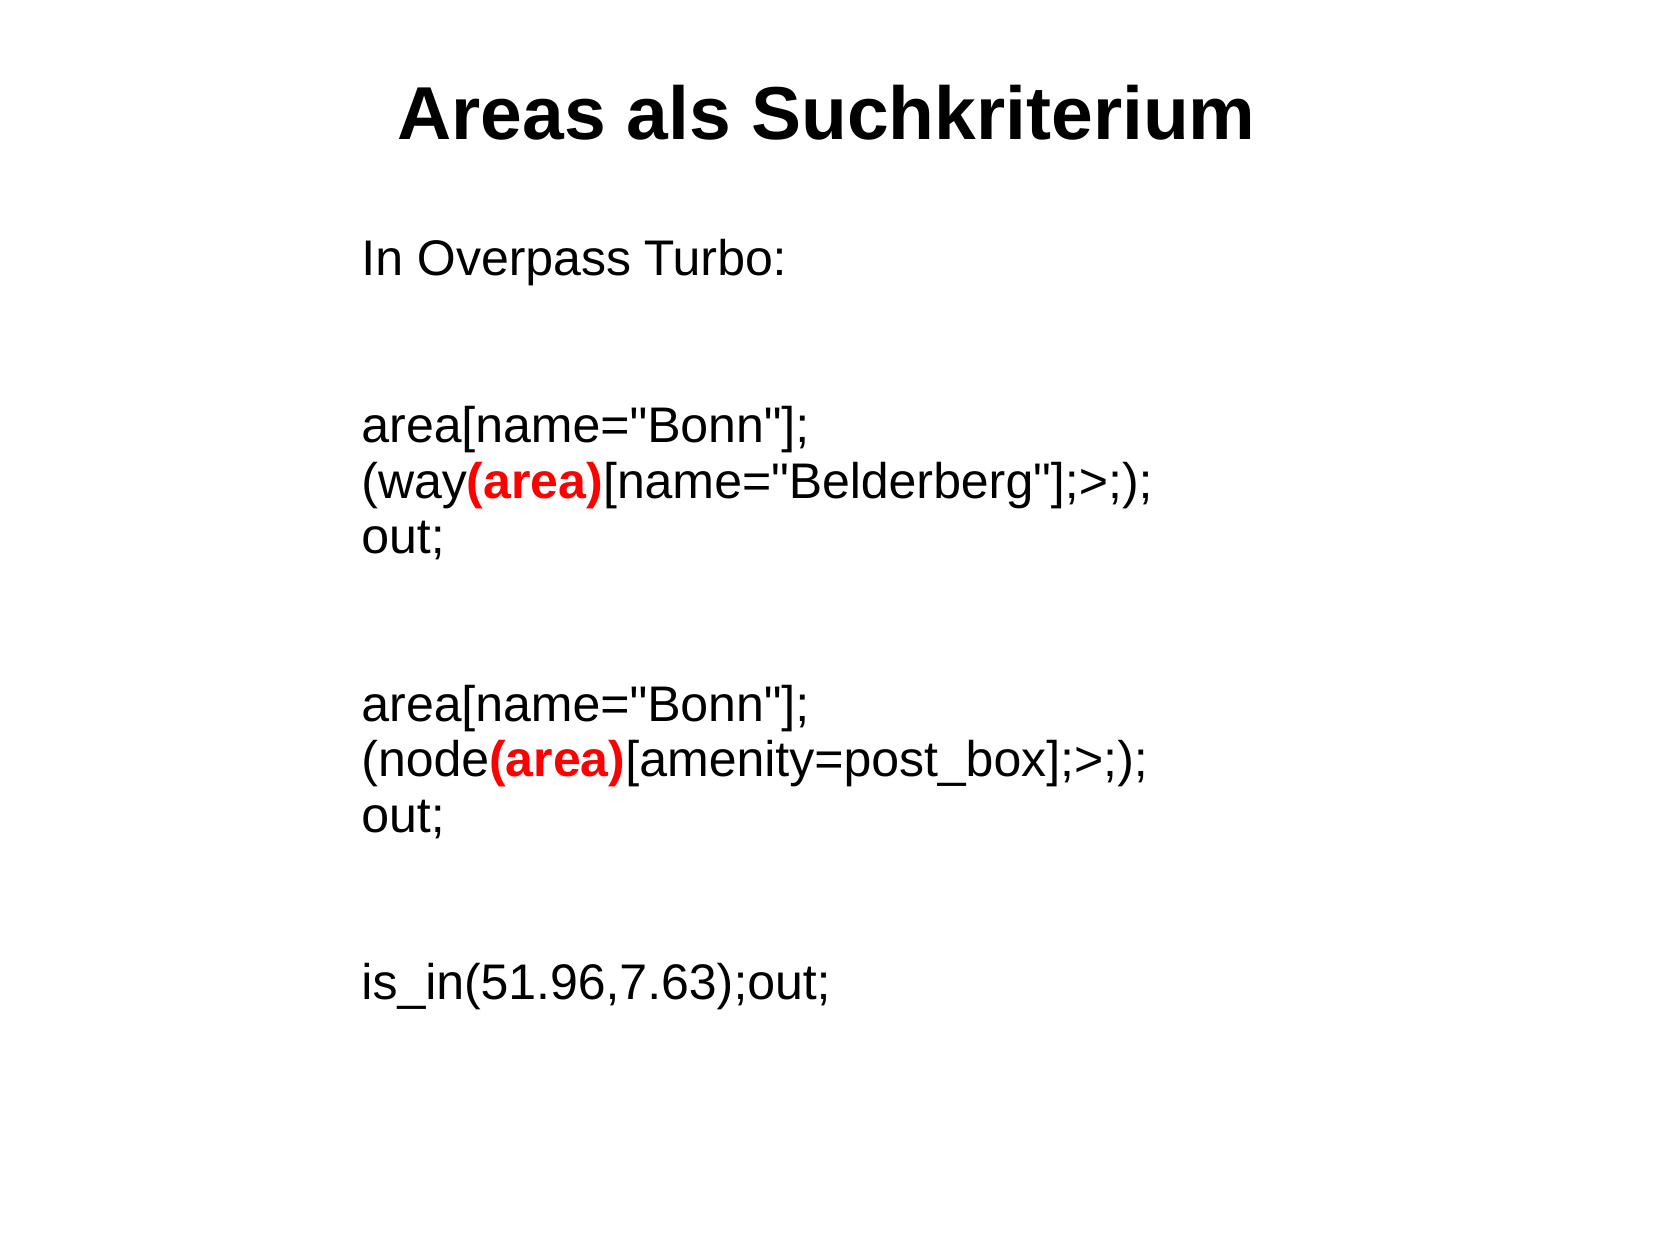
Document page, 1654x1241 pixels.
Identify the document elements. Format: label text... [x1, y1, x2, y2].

text_box In Overpass Turbo: area[name="Bonn"]; (way(area)[name="Belderberg"];>;); out; area[name="Bonn"]; (node(area)[amenity=post_box];>;); out; is_in(51.96,7.63);out; [346, 222, 1307, 1018]
text_box Areas als Suchkriterium [382, 63, 1271, 163]
